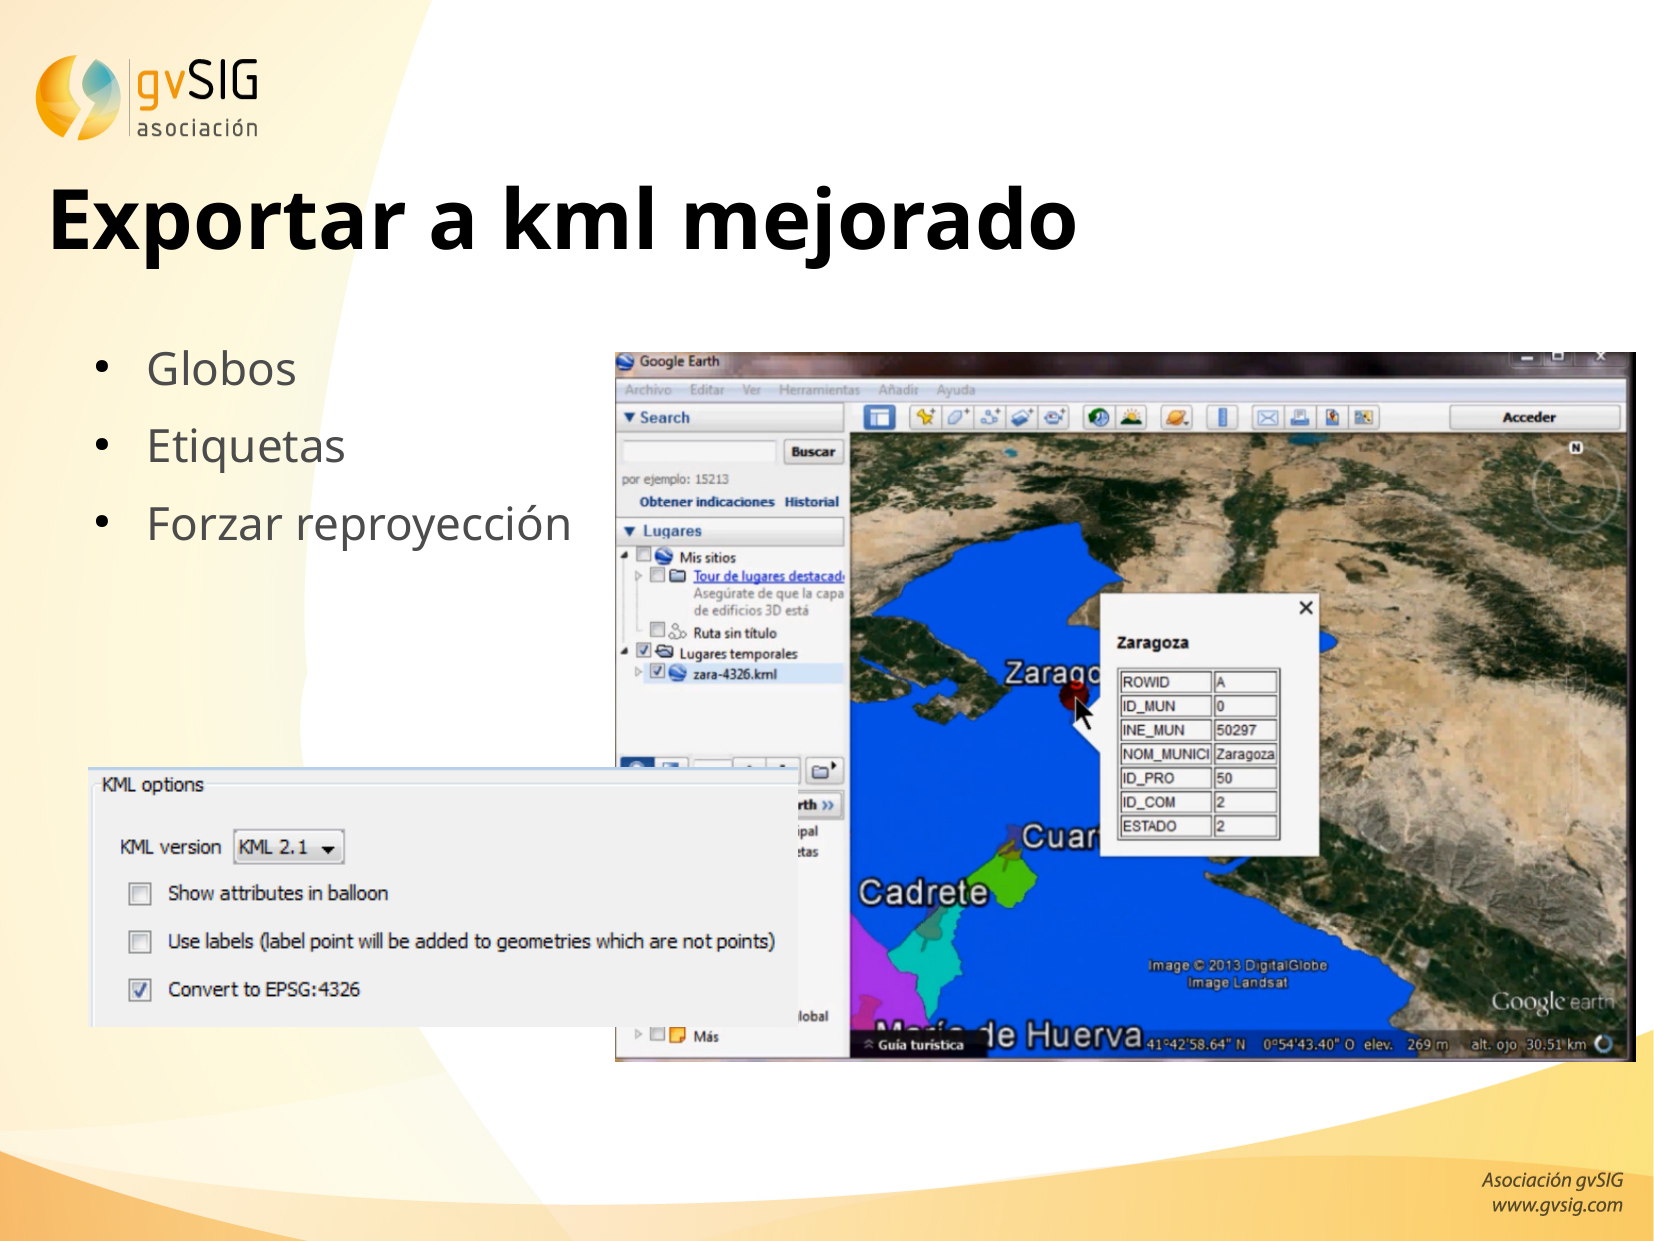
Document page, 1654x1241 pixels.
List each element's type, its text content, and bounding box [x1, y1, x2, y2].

list Globos Etiquetas Forzar reproyección [76, 336, 709, 1042]
picture [0, 0, 1654, 1241]
title Exportar a kml mejorado [46, 170, 1534, 265]
